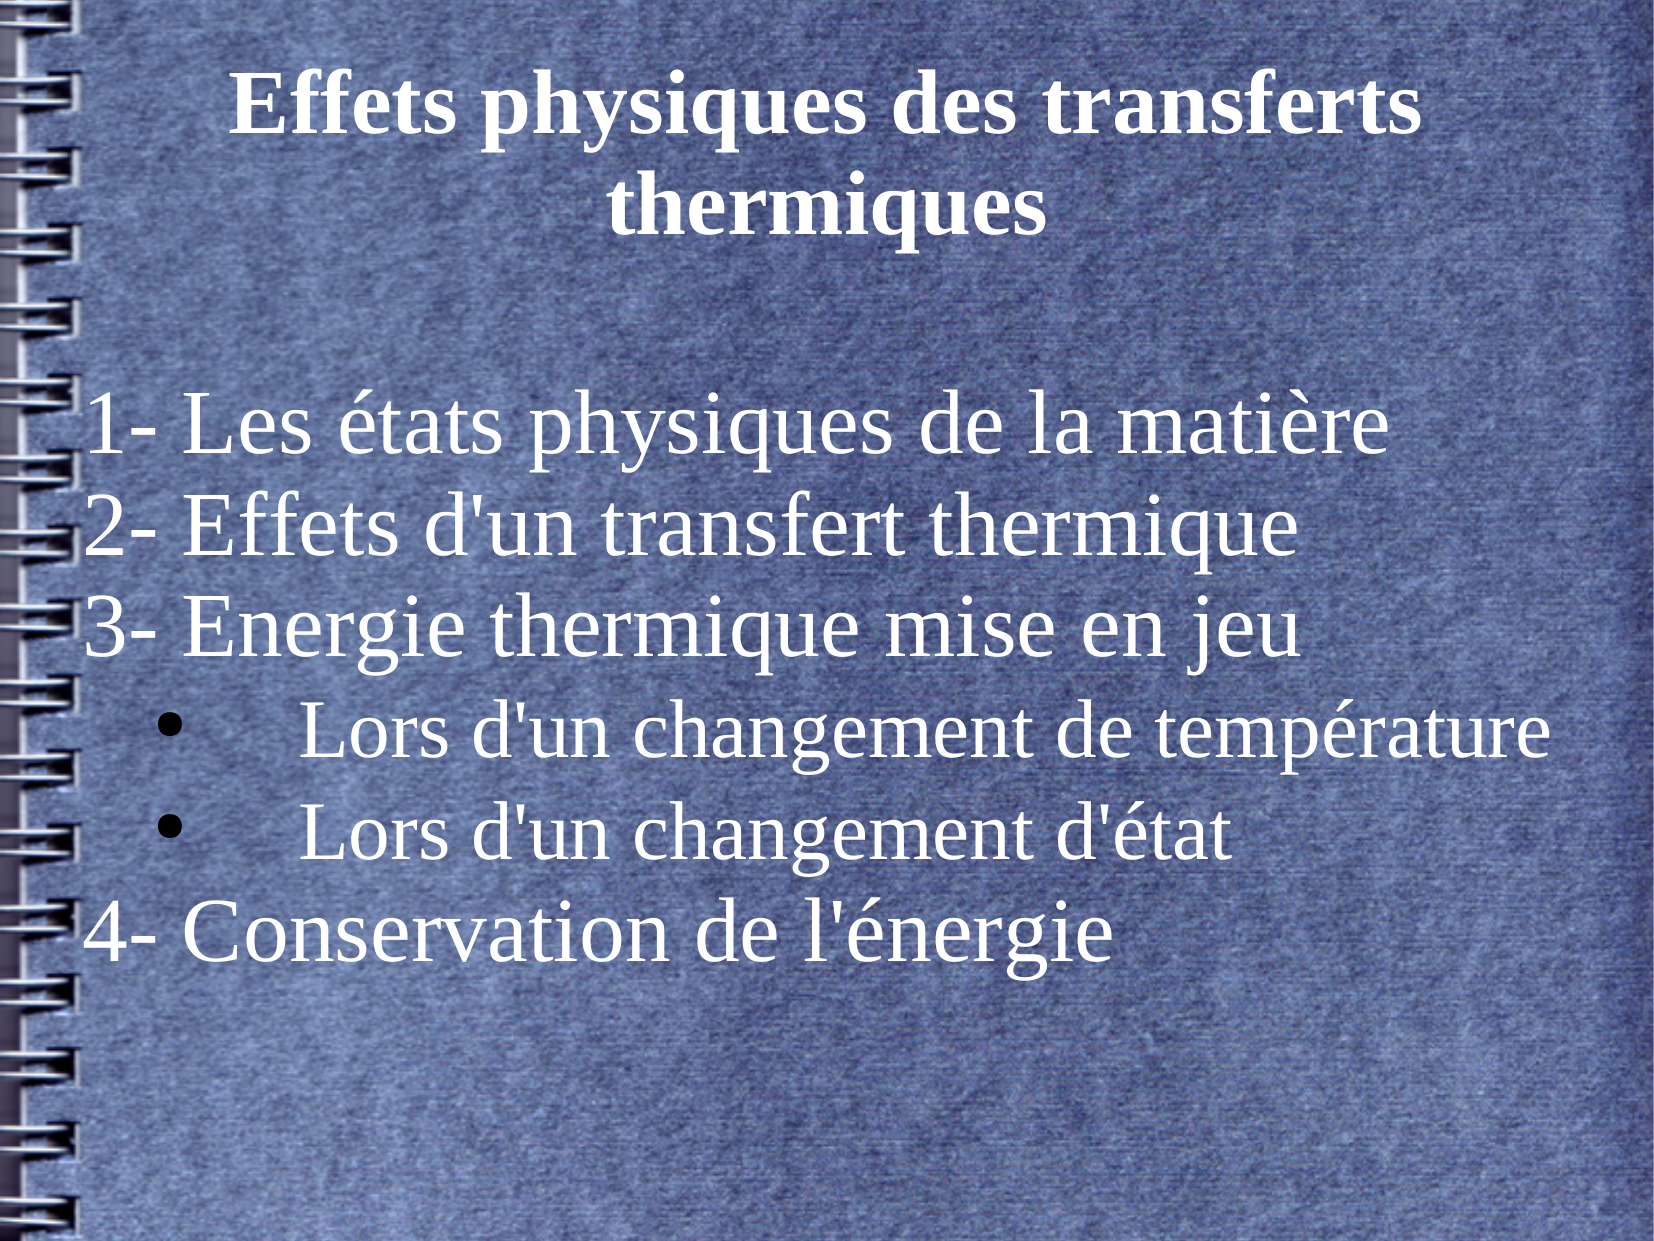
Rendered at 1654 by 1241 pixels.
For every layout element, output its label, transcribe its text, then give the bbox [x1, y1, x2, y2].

subtitle 1- Les états physiques de la matière 2- Effets d'un transfert thermique 3- Energie thermique mise en jeu Lors d'un changement de température Lors d'un changement d'état 4- Conservation de l'énergie [82, 270, 1571, 1129]
picture [0, 0, 1654, 1241]
title Effets physiques des transferts thermiques [82, 49, 1571, 257]
